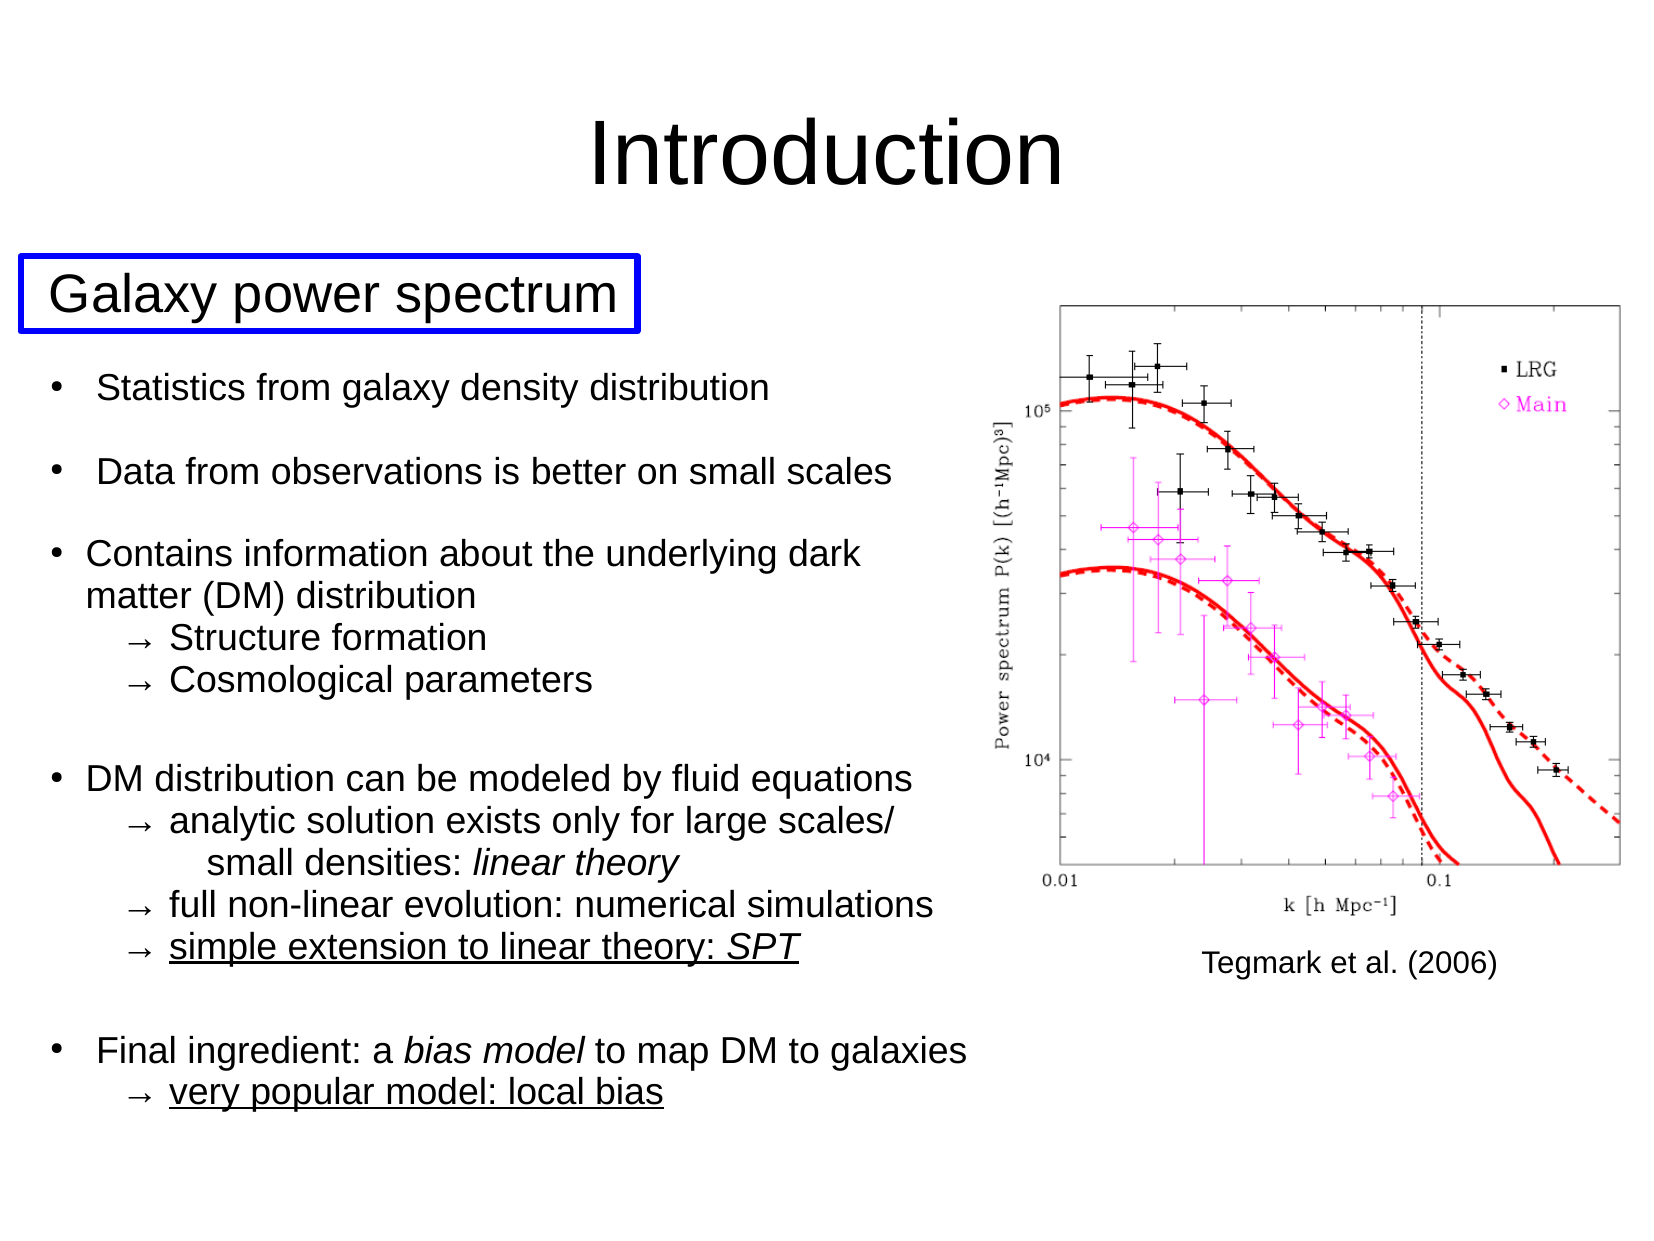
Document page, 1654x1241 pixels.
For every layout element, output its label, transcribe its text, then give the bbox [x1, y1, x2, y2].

text_box Tegmark et al. (2006) [1051, 937, 1654, 988]
picture [937, 262, 1652, 935]
text_box Final ingredient: a bias model to map DM to galaxies → very popular model: local bias [0, 979, 1013, 1121]
title Introduction [82, 56, 1571, 250]
text_box Contains information about the underlying dark matter (DM) distribution → Structure formation → Cosmological parameters [0, 525, 1013, 709]
text_box DM distribution can be modeled by fluid equations → analytic solution exists only for large scales/ small densities: linear theory → full non-linear evolution: numerical simulations → simple extension to linear theory: SPT [0, 750, 1051, 1018]
text_box Galaxy power spectrum Statistics from galaxy density distribution Data from observations is better on small scales [0, 256, 1051, 500]
